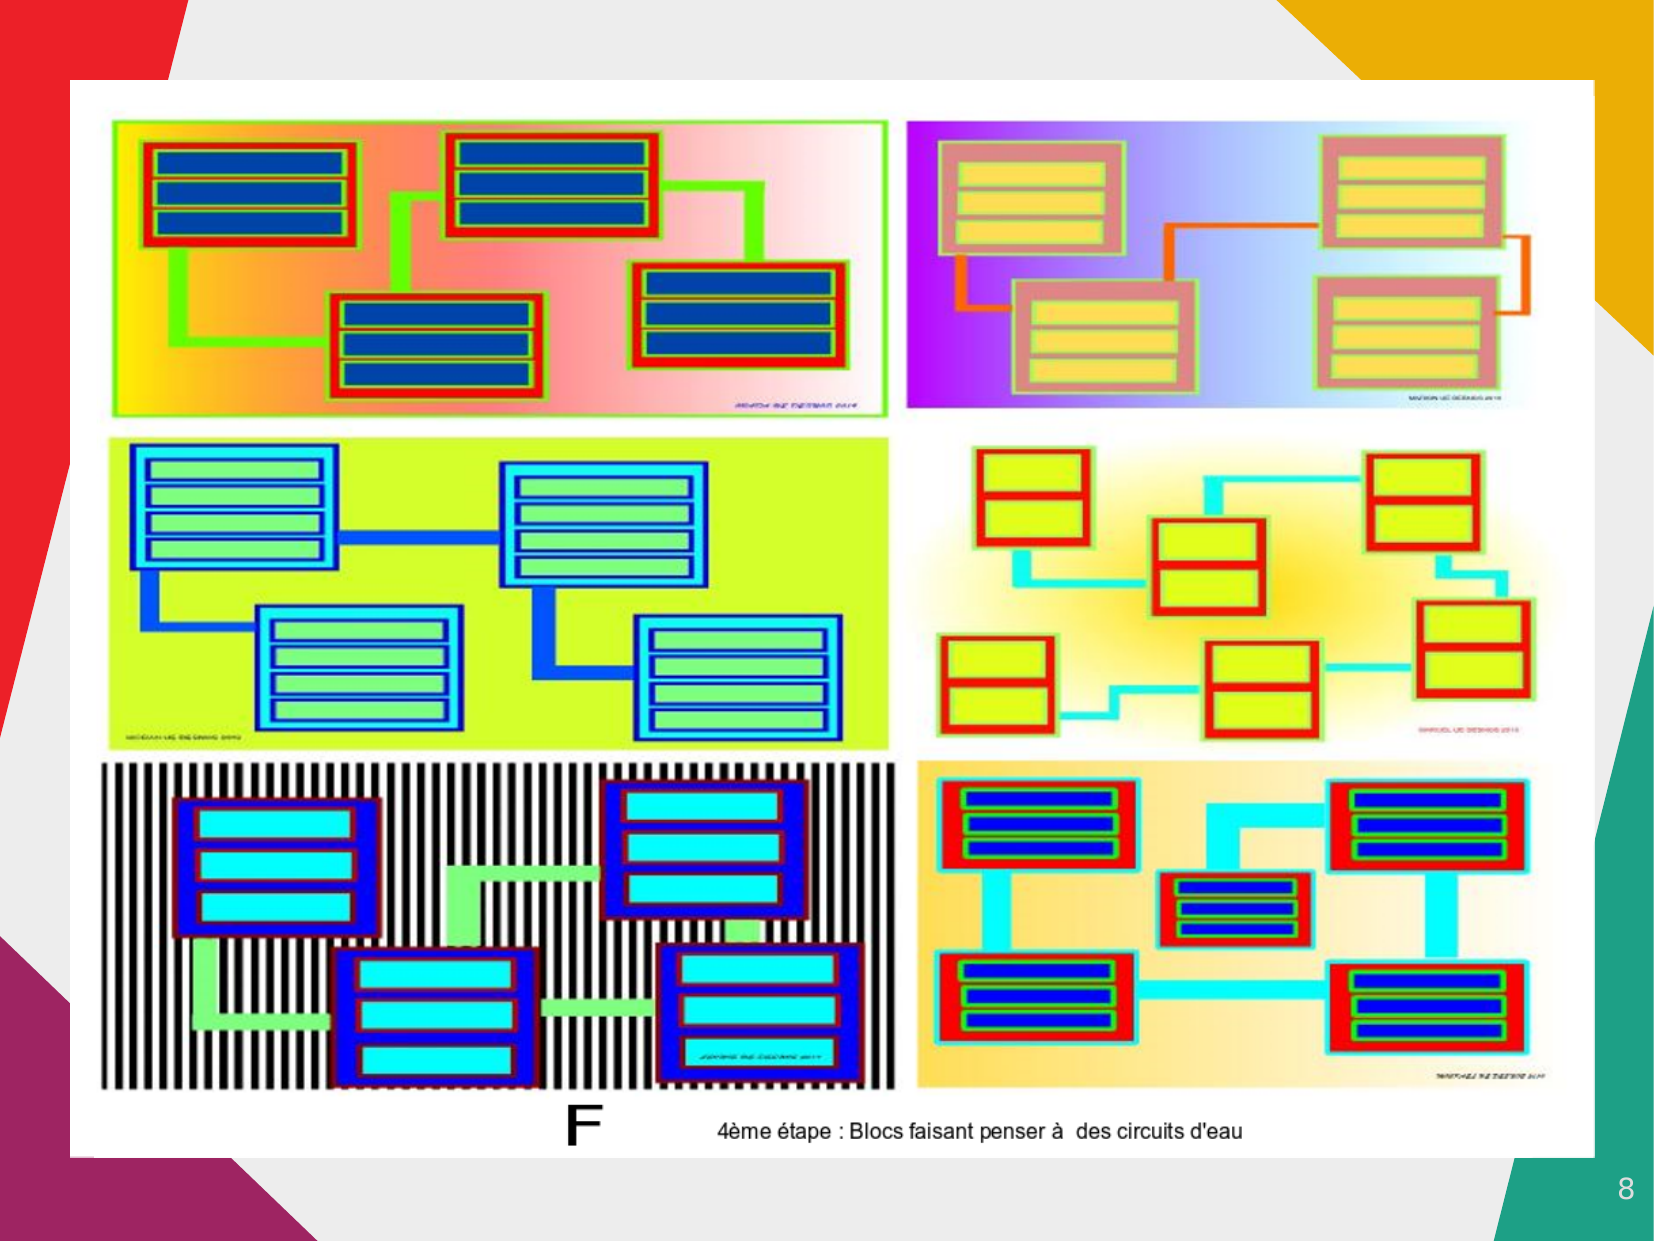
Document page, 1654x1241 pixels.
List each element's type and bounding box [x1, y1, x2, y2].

picture [70, 80, 1595, 1158]
